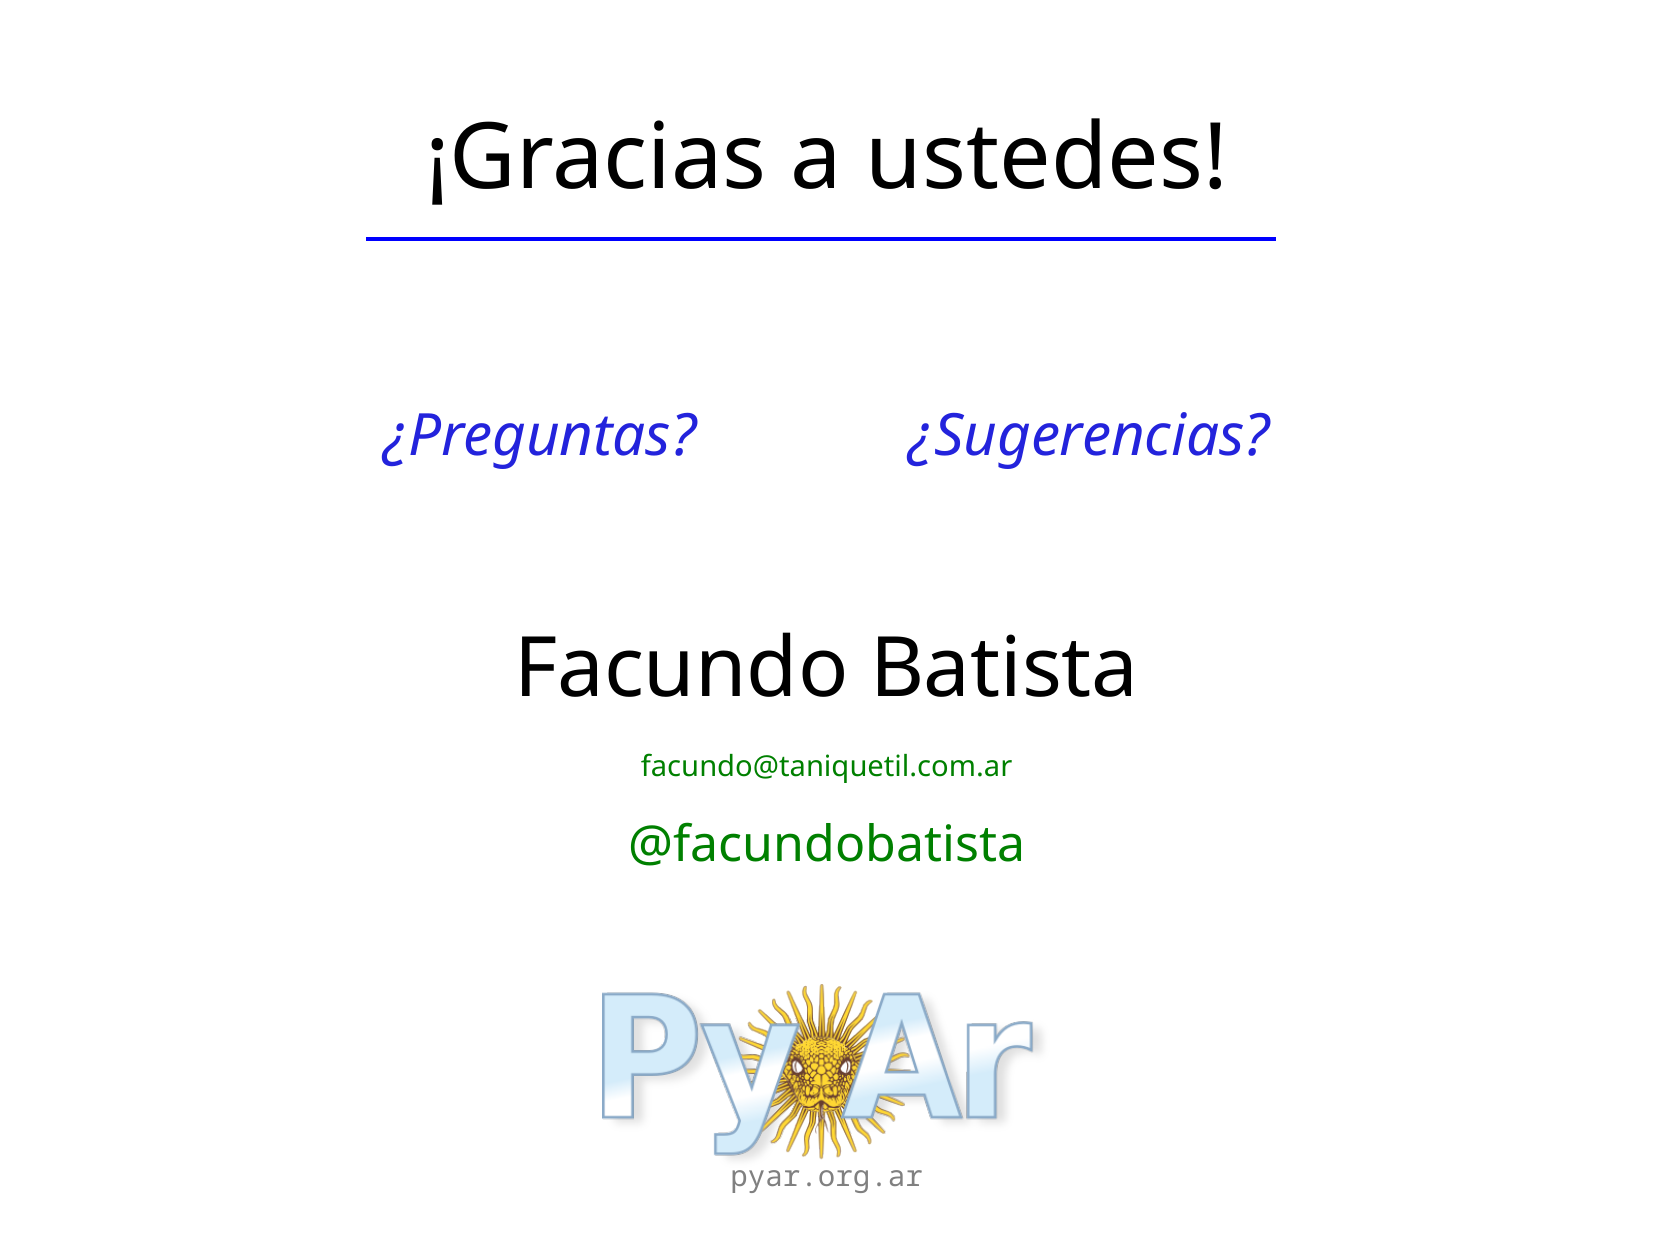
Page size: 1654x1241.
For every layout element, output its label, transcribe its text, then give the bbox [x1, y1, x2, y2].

picture [602, 984, 1052, 1147]
title ¡Gracias a ustedes! [82, 49, 1571, 257]
text_box ¿Preguntas? ¿Sugerencias? [59, 385, 1595, 467]
text_box Facundo Batista facundo@taniquetil.com.ar @facundobatista [59, 600, 1595, 845]
text_box pyar.org.ar [59, 1147, 1595, 1205]
